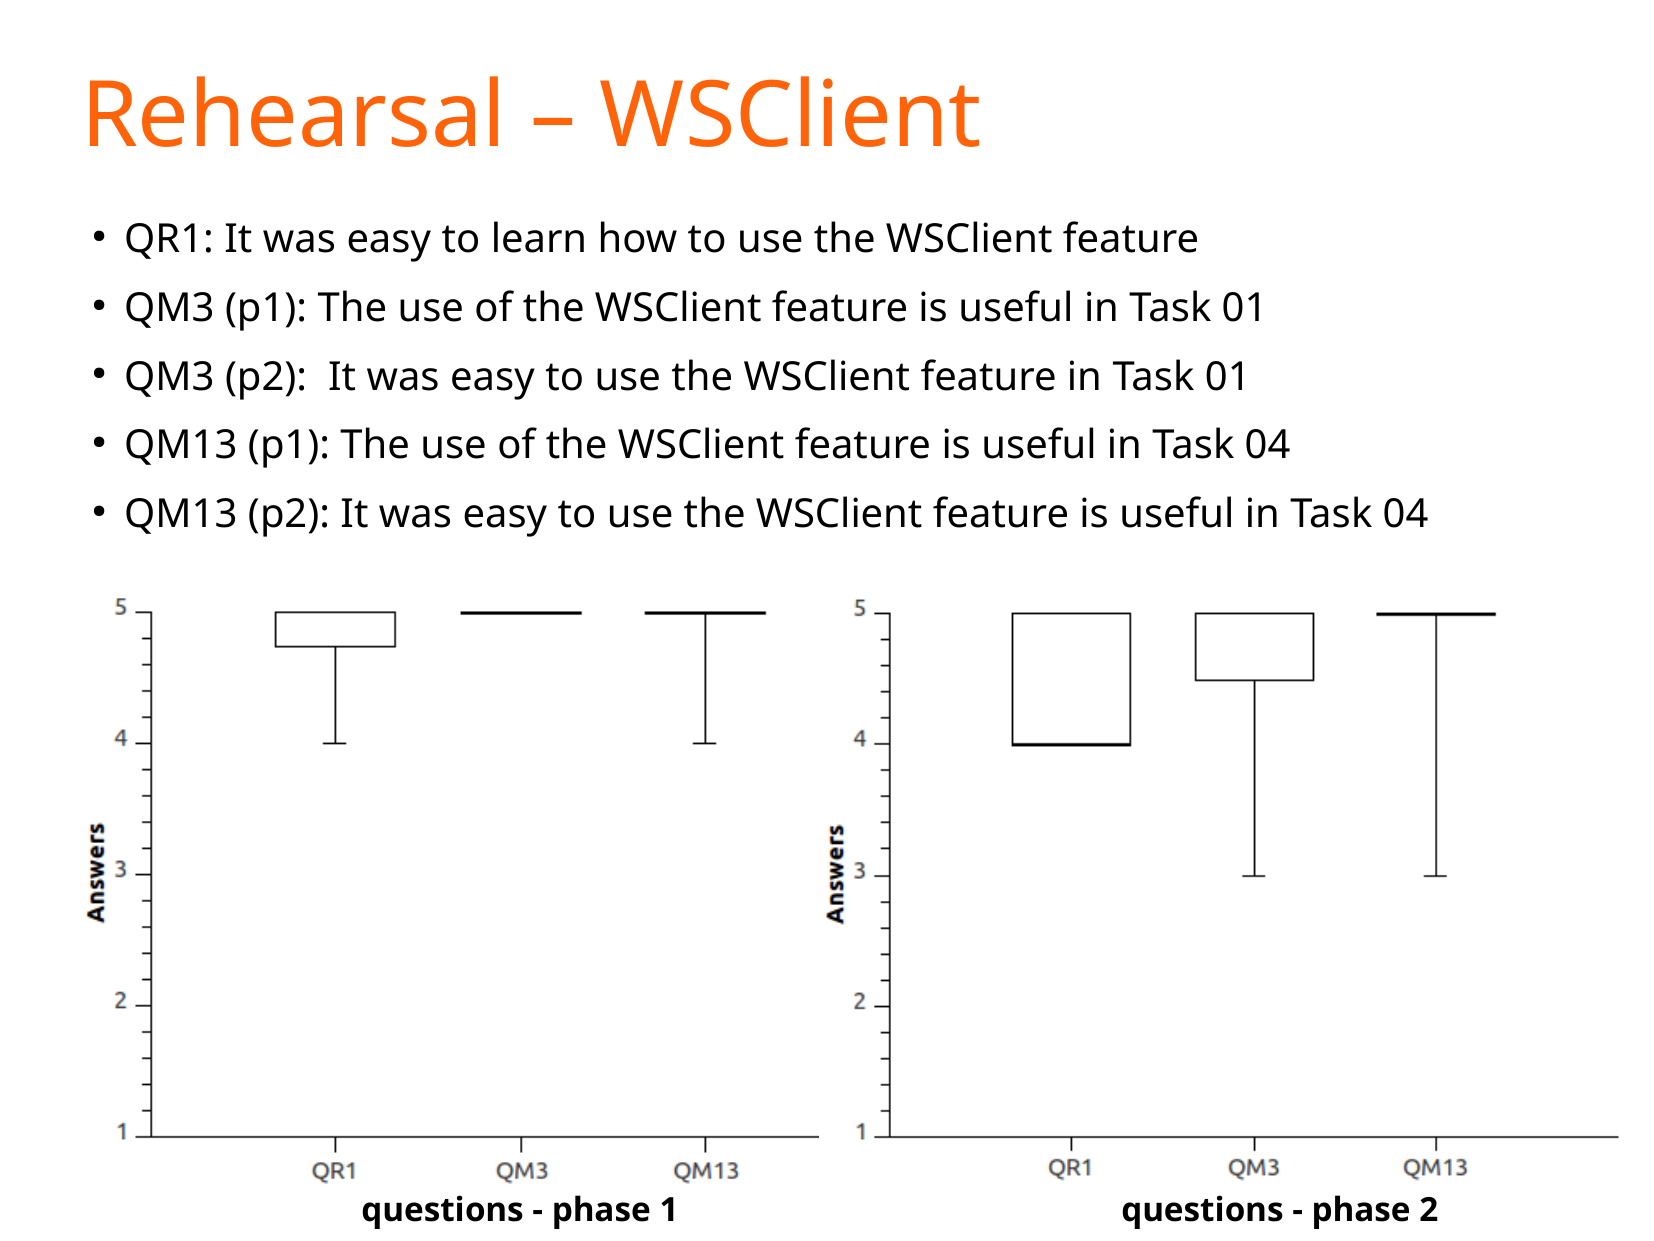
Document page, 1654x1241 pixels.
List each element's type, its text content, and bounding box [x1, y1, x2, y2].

text_box questions - phase 1 [382, 1193, 659, 1225]
title Rehearsal – WSClient [81, 17, 1570, 204]
picture [86, 595, 1627, 1225]
text_box questions - phase 2 [1142, 1193, 1418, 1225]
picture [1128, 1207, 1135, 1217]
list QR1: It was easy to learn how to use the WSClient feature QM3 (p1): The use of the WSClient feature is useful in Task 01 QM3 (p2): It was easy to use the WSClient feature in Task 01 QM13 (p1): The use of the WSClient feature is useful in Task 04 QM13 (p2): It was easy to use the WSClient feature is useful in Task 04 [39, 209, 1623, 546]
picture [368, 1207, 375, 1217]
